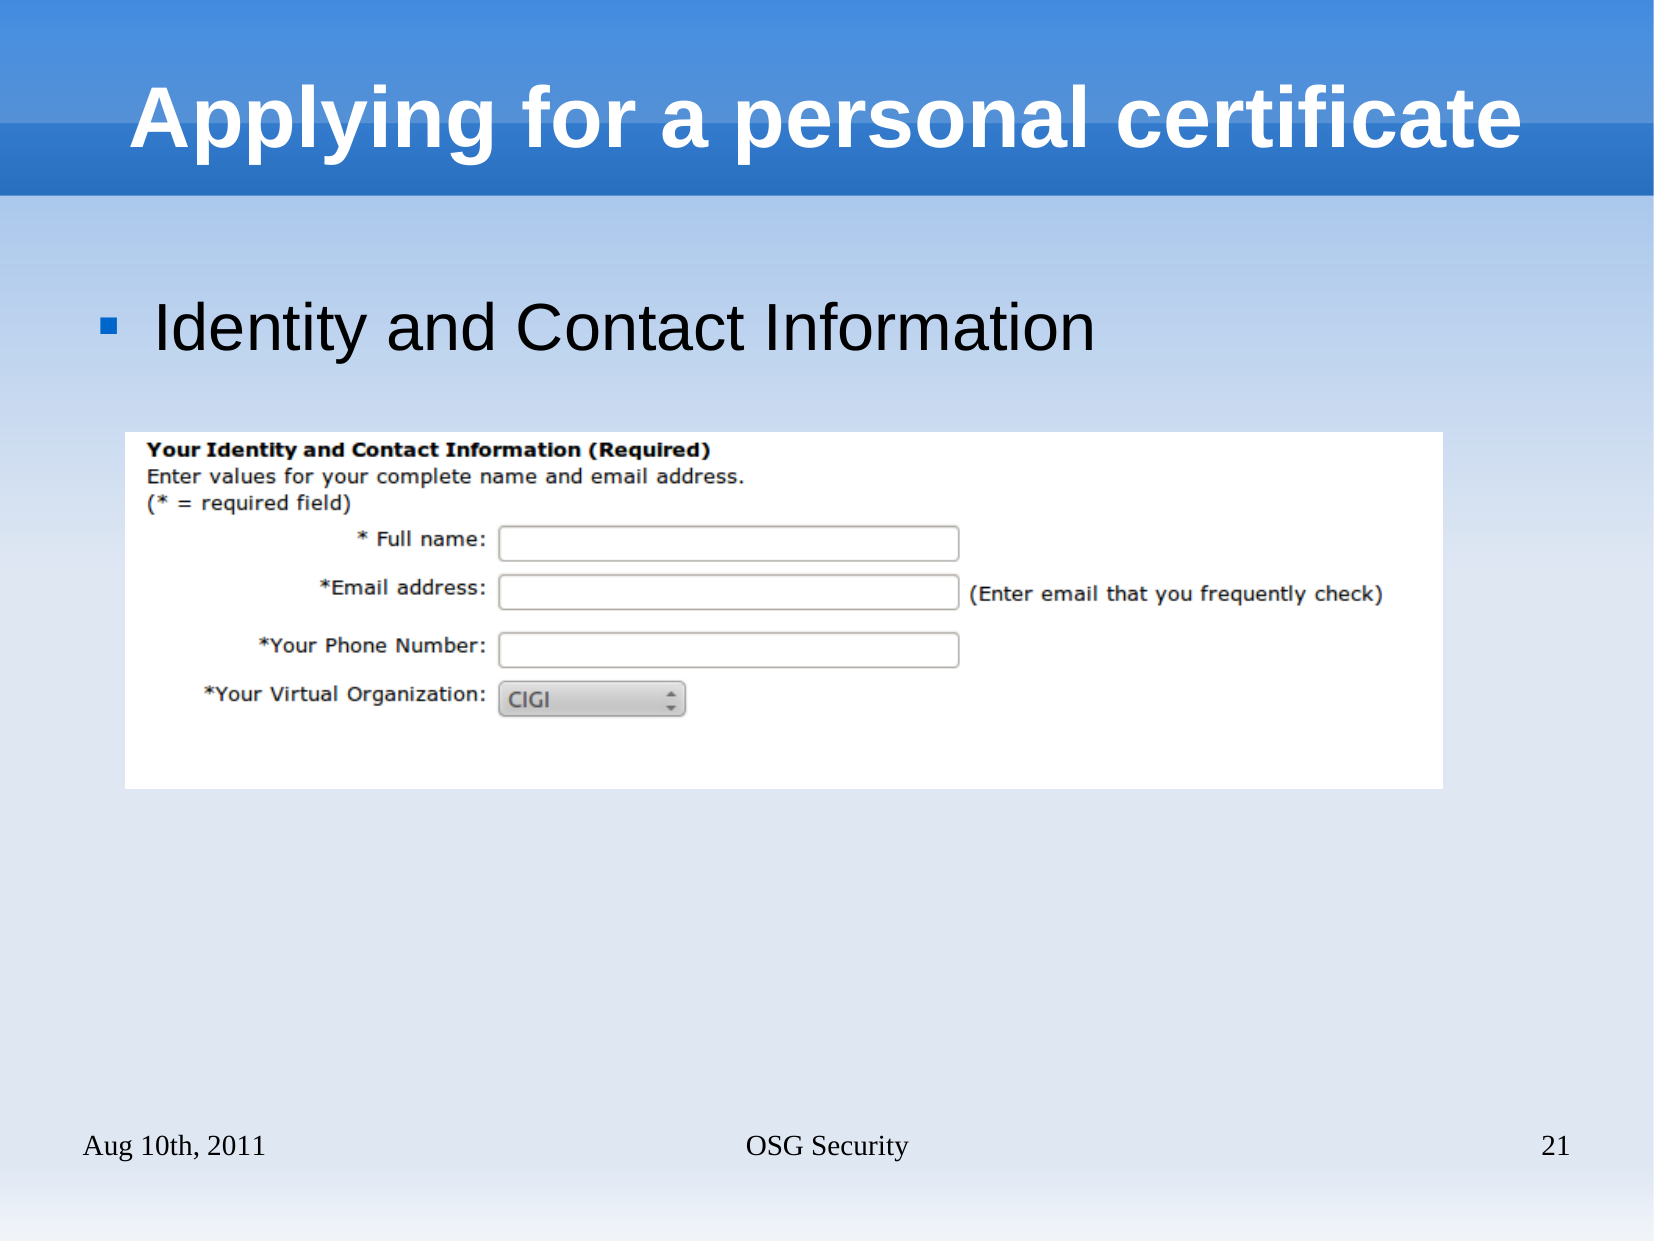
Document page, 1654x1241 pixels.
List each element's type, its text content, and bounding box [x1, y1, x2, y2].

picture [0, 0, 1654, 1241]
list Identity and Contact Information [82, 290, 1571, 1109]
title Applying for a personal certificate [82, 13, 1571, 222]
